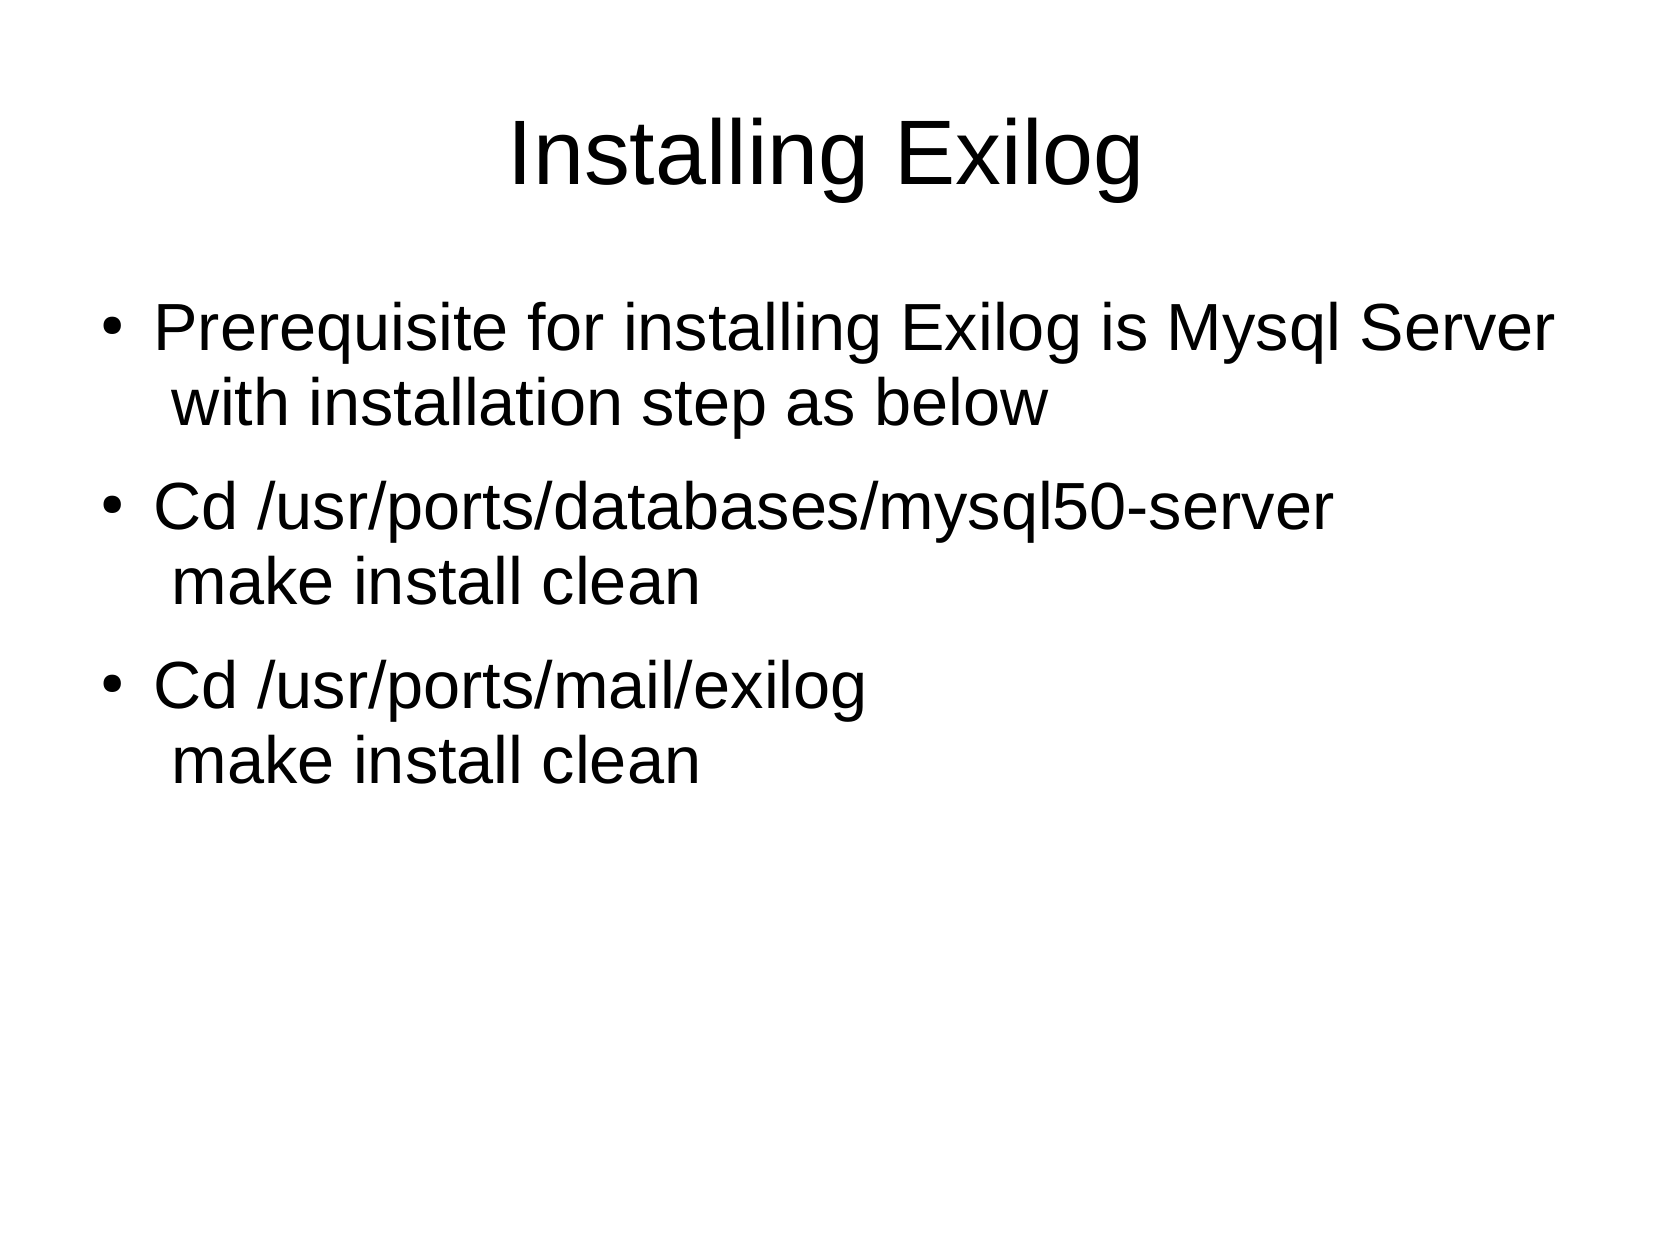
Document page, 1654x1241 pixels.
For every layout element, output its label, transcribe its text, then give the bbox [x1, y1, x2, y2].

list Prerequisite for installing Exilog is Mysql Server with installation step as below Cd /usr/ports/databases/mysql50-server make install clean Cd /usr/ports/mail/exilog make install clean [82, 290, 1571, 1094]
title Installing Exilog [82, 49, 1571, 257]
